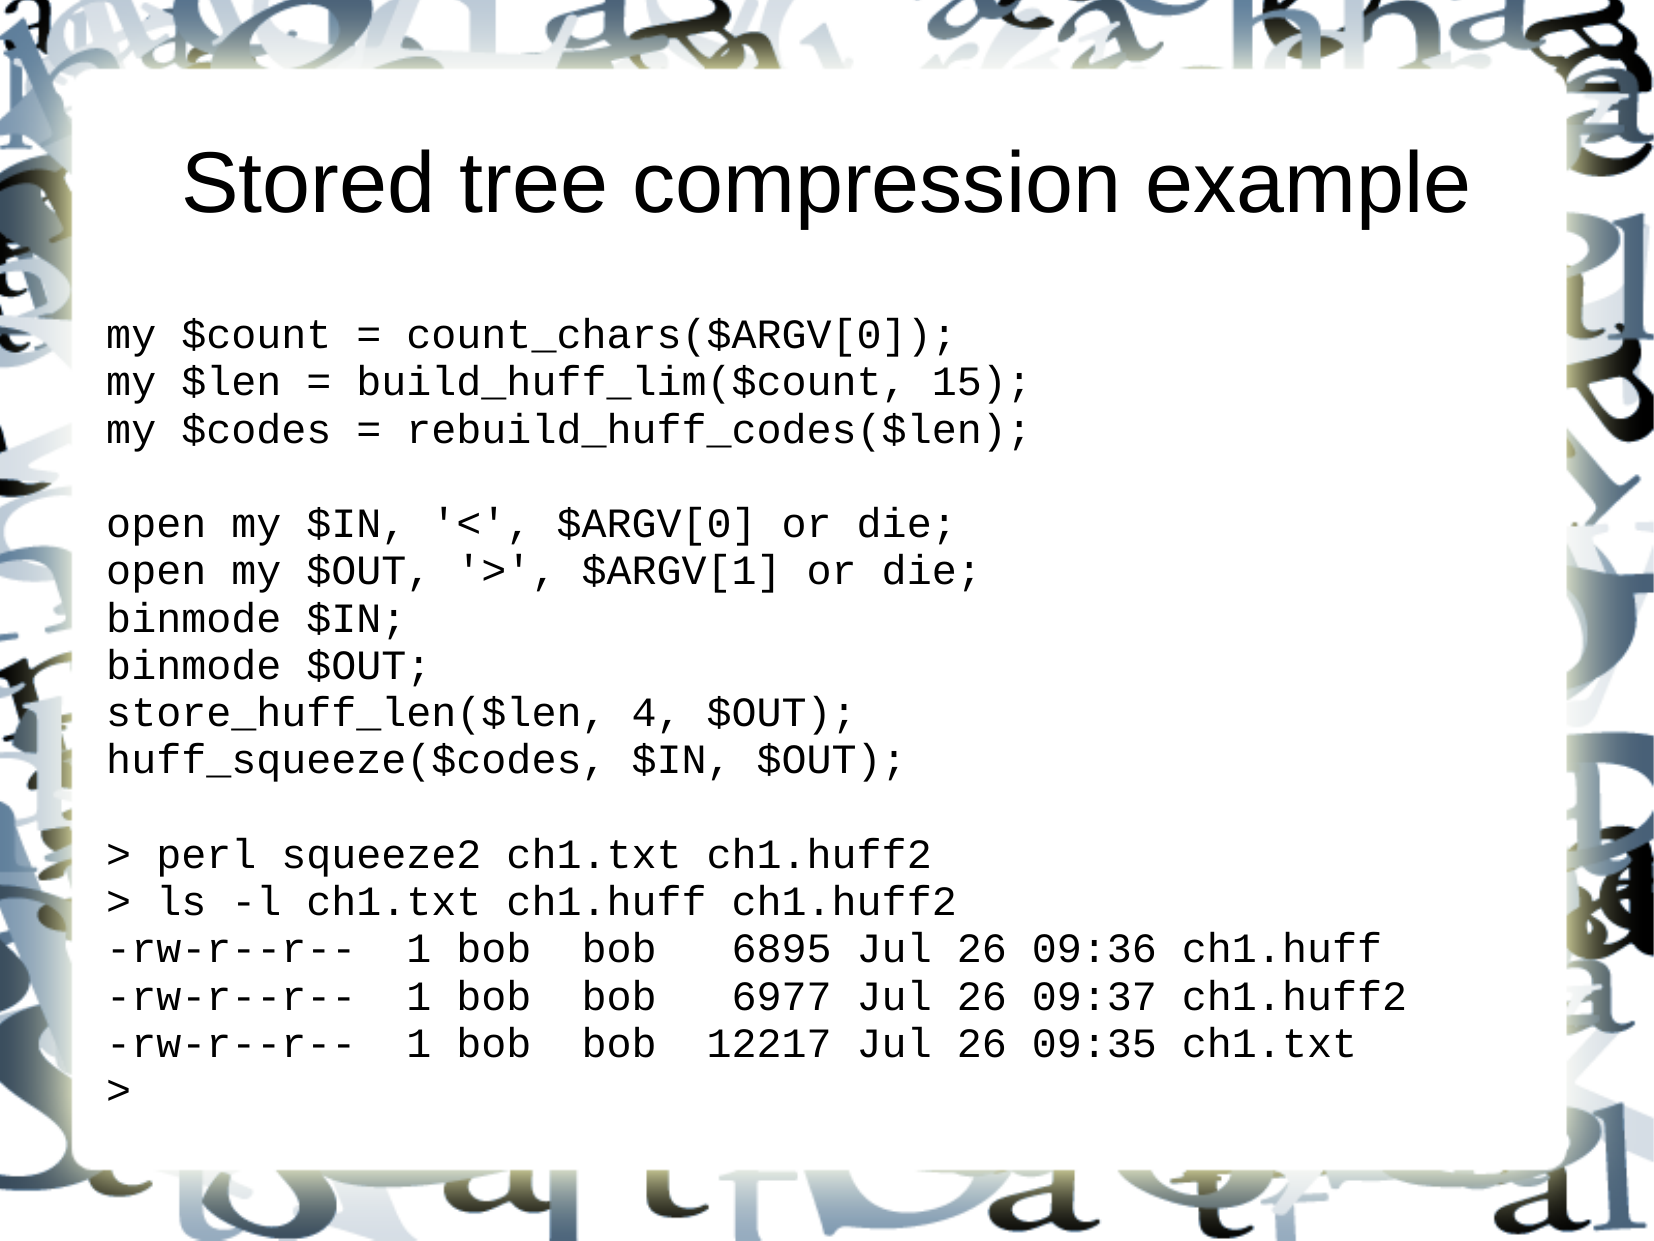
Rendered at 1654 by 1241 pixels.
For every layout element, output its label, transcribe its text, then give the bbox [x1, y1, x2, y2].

list my $count = count_chars($ARGV[0]); my $len = build_huff_lim($count, 15); my $codes = rebuild_huff_codes($len); open my $IN, '<', $ARGV[0] or die; open my $OUT, '>', $ARGV[1] or die; binmode $IN; binmode $OUT; store_huff_len($len, 4, $OUT); huff_squeeze($codes, $IN, $OUT); > perl squeeze2 ch1.txt ch1.huff2 > ls -l ch1.txt ch1.huff ch1.huff2 -rw-r--r-- 1 bob bob 6895 Jul 26 09:36 ch1.huff -rw-r--r-- 1 bob bob 6977 Jul 26 09:37 ch1.huff2 -rw-r--r-- 1 bob bob 12217 Jul 26 09:35 ch1.txt > [106, 313, 1530, 1118]
title Stored tree compression example [82, 78, 1571, 287]
picture [0, 0, 1654, 1241]
